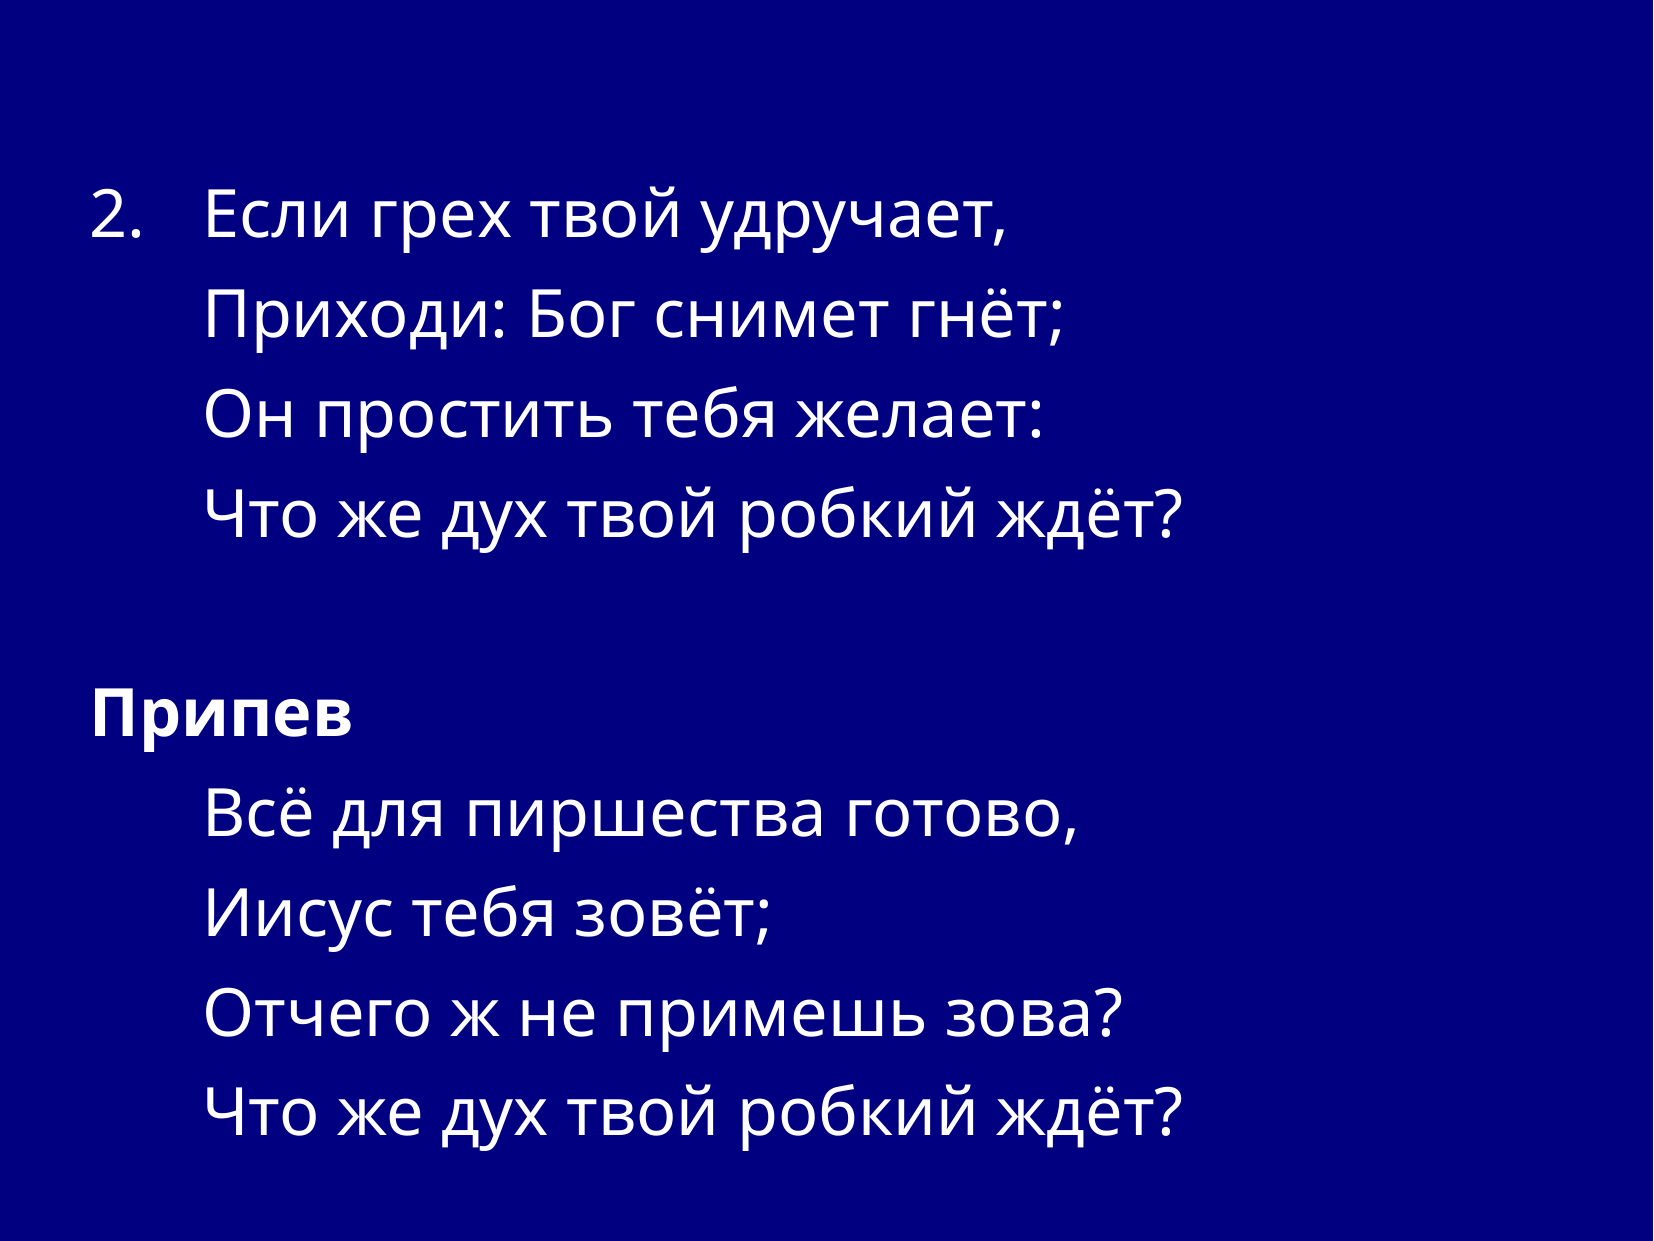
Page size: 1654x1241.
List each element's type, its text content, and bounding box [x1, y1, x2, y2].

text_box 2. Если грех твой удручает, Приходи: Бог снимет гнёт; Он простить тебя желает: Что же дух твой робкий ждёт? Припев Всё для пиршества готово, Иисус тебя зовёт; Отчего ж не примешь зова? Что же дух твой робкий ждёт? [75, 150, 1576, 1163]
